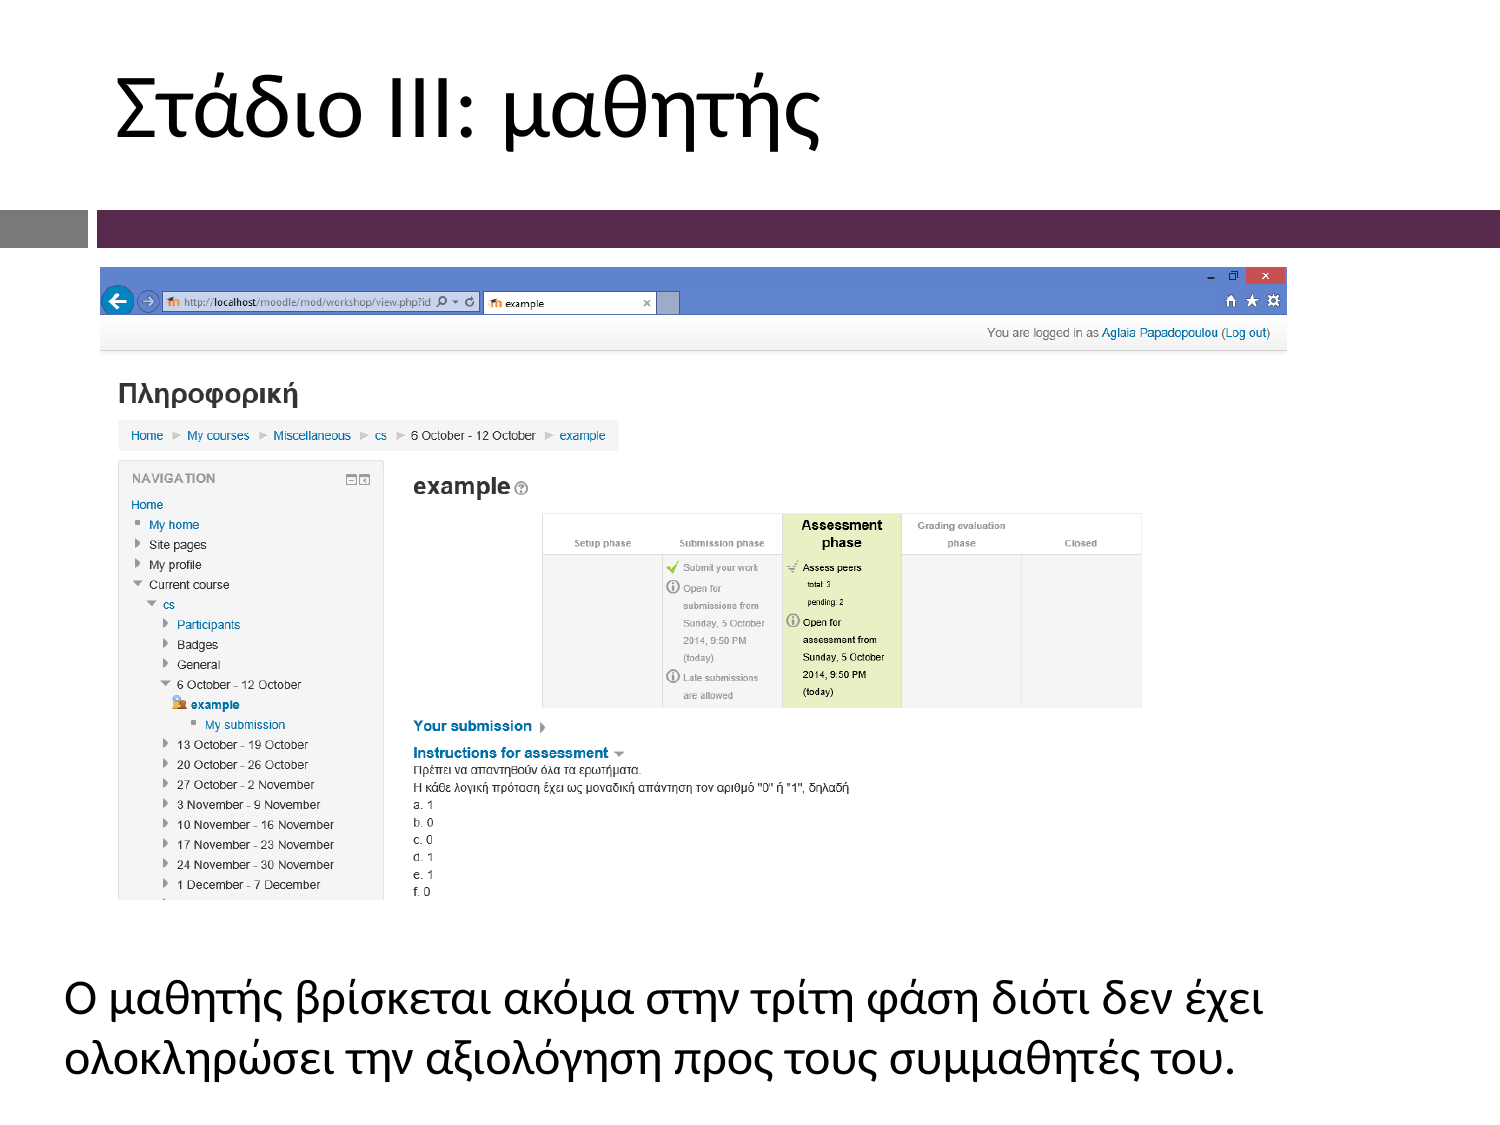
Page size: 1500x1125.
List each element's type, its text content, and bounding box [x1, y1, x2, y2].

title Στάδιο IIΙ: μαθητής [100, 19, 1438, 182]
text_box Ο μαθητής βρίσκεται ακόμα στην τρίτη φάση διότι δεν έχει ολοκληρώσει την αξιολόγηση προς τους συμμαθητές του. [64, 964, 1414, 1106]
picture [100, 267, 1287, 900]
